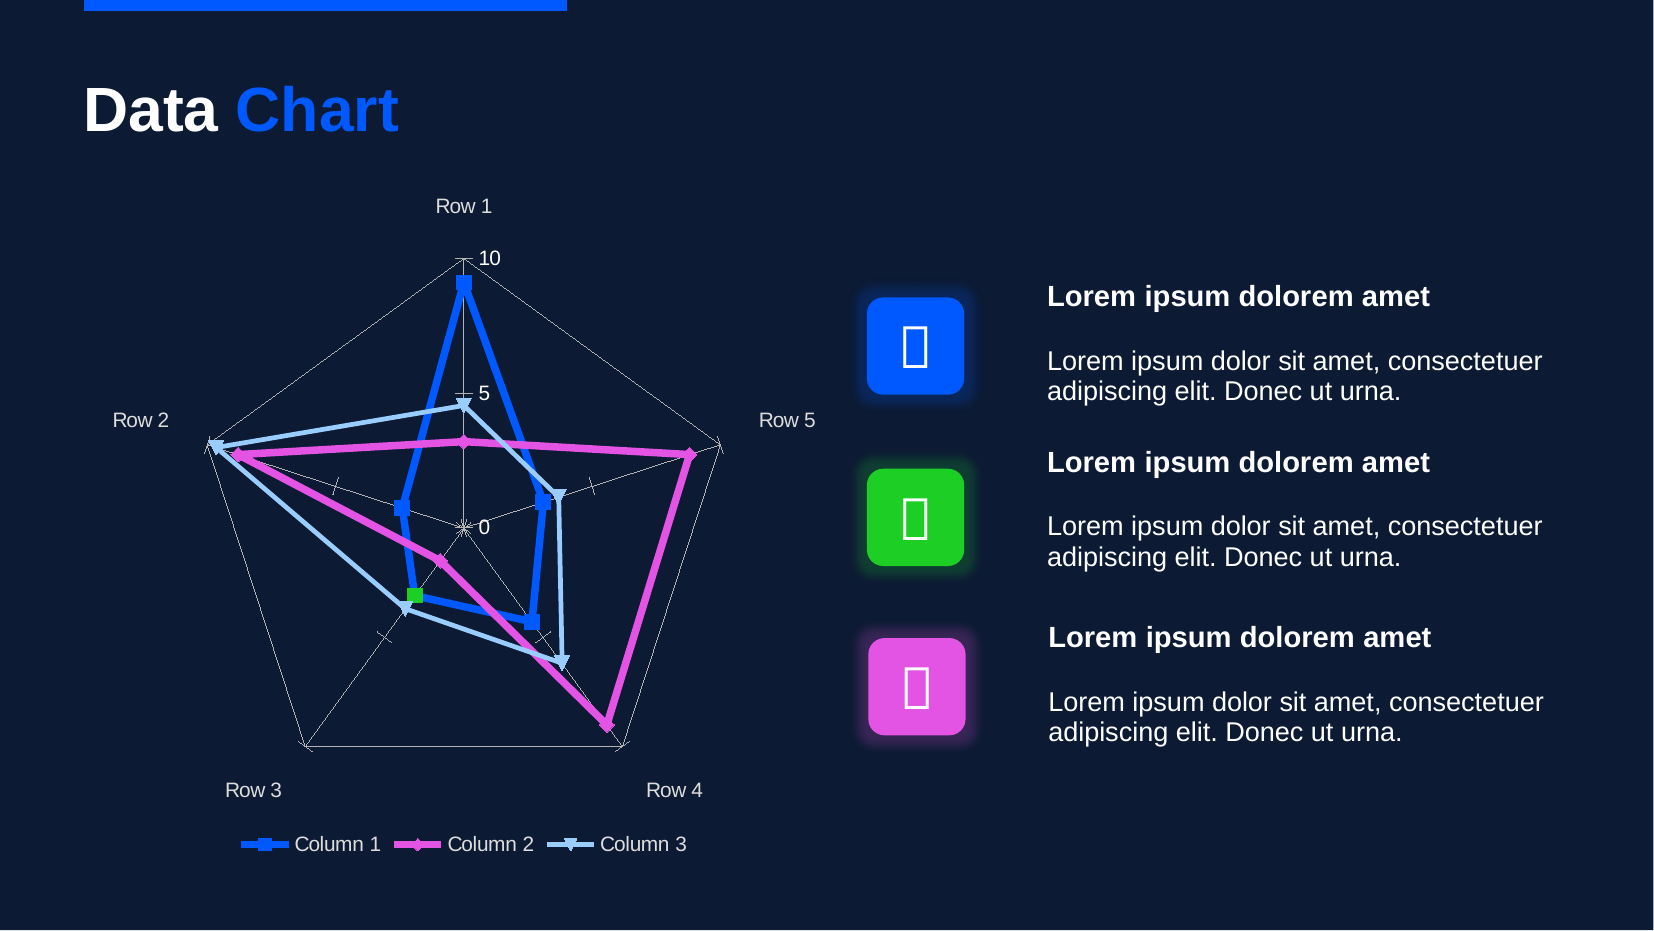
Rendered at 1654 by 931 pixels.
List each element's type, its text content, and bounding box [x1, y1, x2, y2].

chart [88, 188, 839, 863]
text_box  [866, 297, 965, 395]
text_box Lorem ipsum dolorem amet Lorem ipsum dolor sit amet, consectetuer adipiscing elit. Donec ut urna. [1011, 280, 1591, 439]
text_box Lorem ipsum dolorem amet Lorem ipsum dolor sit amet, consectetuer adipiscing elit. Donec ut urna. [1012, 621, 1592, 780]
text_box  [868, 638, 966, 736]
text_box Lorem ipsum dolorem amet Lorem ipsum dolor sit amet, consectetuer adipiscing elit. Donec ut urna. [1011, 445, 1591, 604]
text_box  [866, 468, 965, 567]
title Data Chart [83, 75, 1570, 188]
